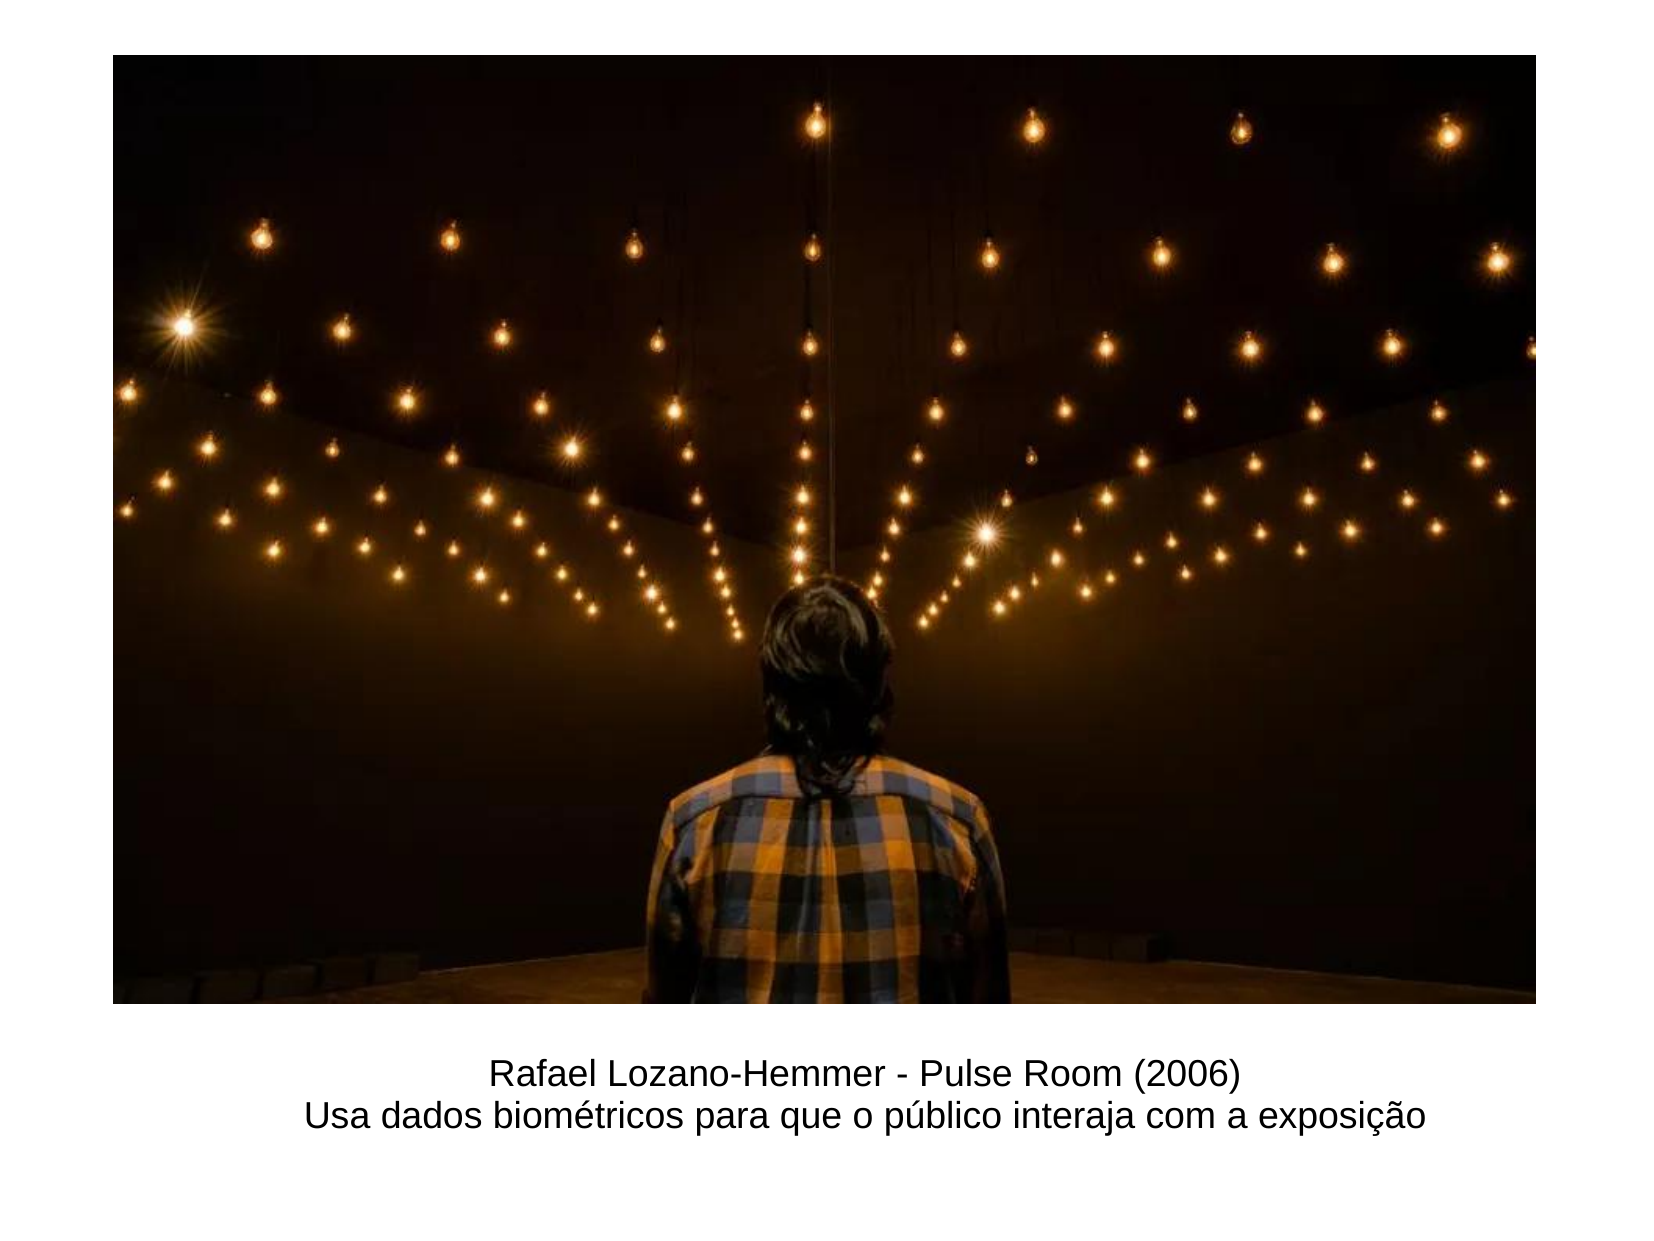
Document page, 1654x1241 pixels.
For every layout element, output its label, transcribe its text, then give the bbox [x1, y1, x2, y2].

picture [113, 55, 1536, 1004]
text_box Rafael Lozano-Hemmer - Pulse Room (2006) Usa dados biométricos para que o público interaja com a exposição [230, 1045, 1501, 1187]
